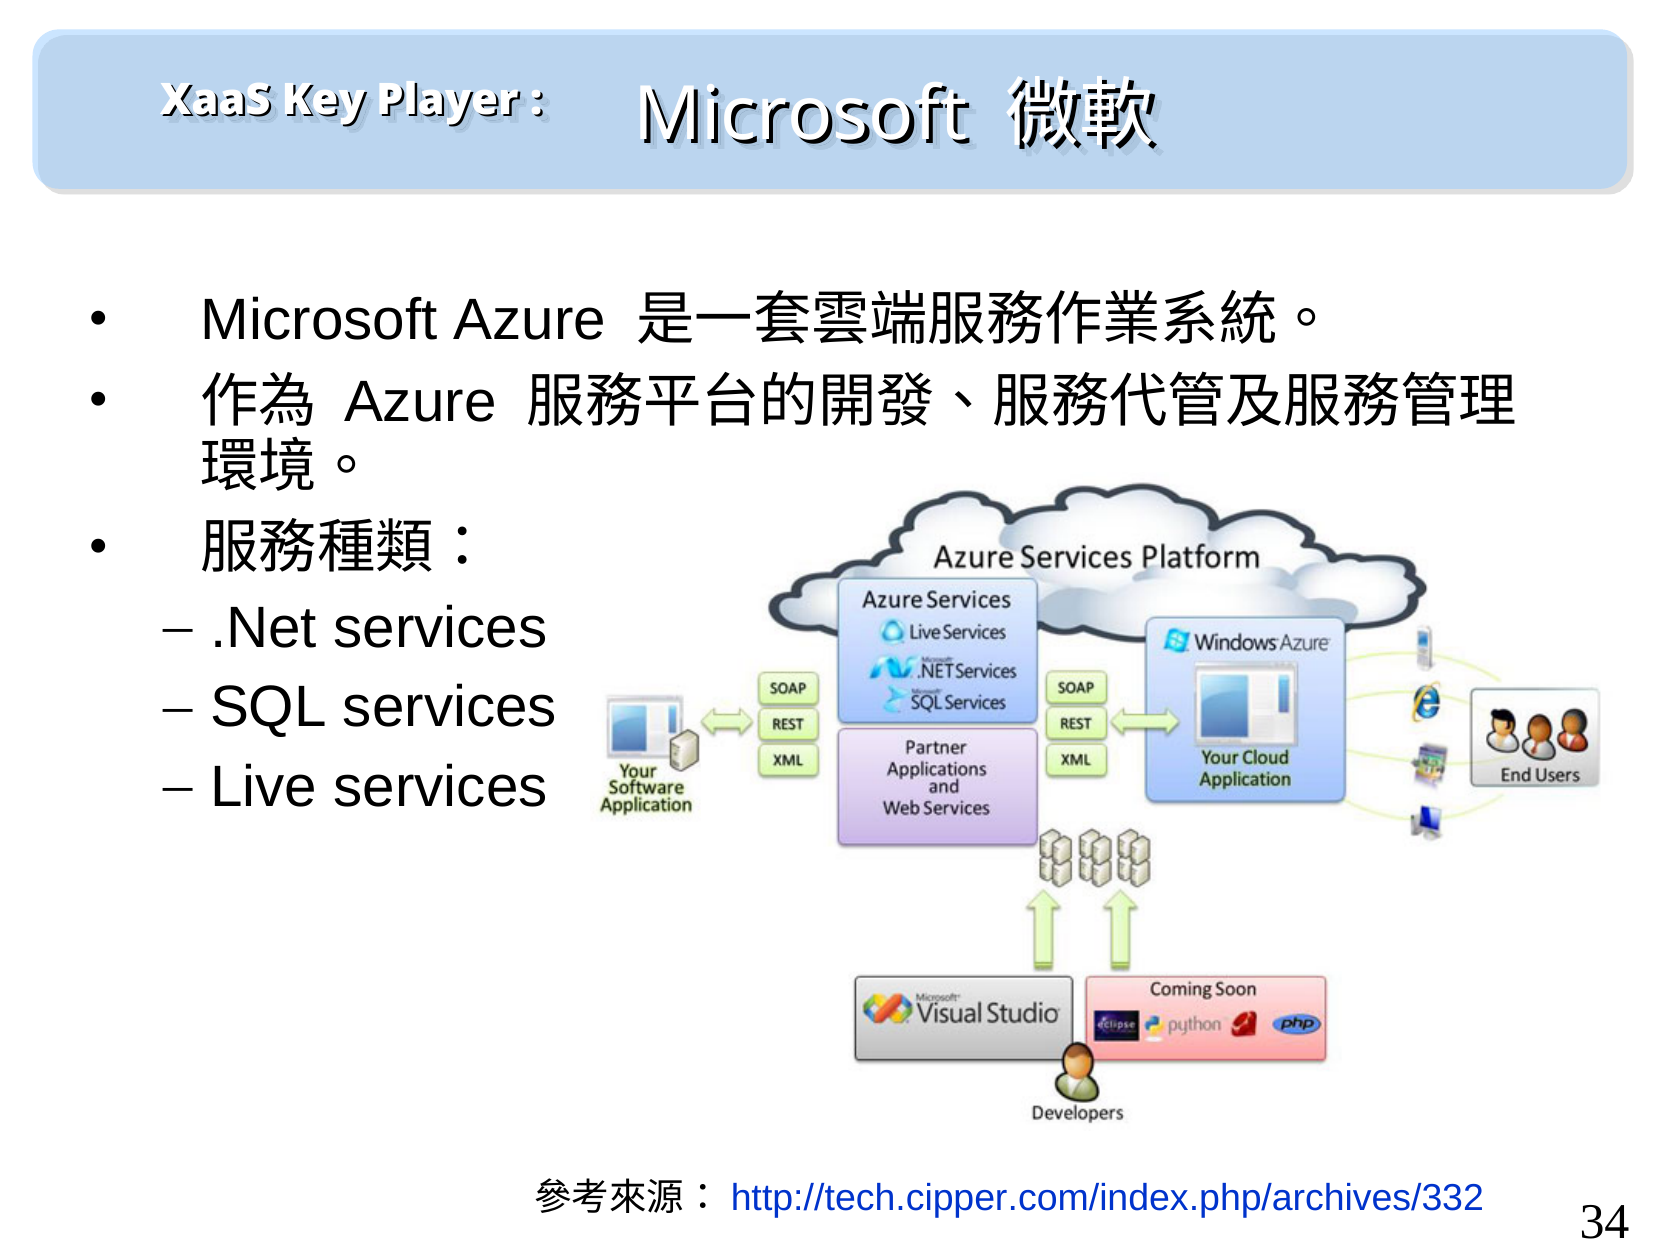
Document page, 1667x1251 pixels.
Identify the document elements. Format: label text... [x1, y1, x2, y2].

text_box XaaS Key Player : Microsoft 微軟 [32, 29, 1628, 189]
list Microsoft Azure 是一套雲端服務作業系統。 作為 Azure 服務平台的開發、服務代管及服務管理環境。 服務種類： .Net services SQL services Live services [88, 283, 1565, 1105]
text_box 參考來源：http://tech.cipper.com/index.php/archives/332 [519, 1165, 1654, 1241]
picture [590, 472, 1616, 1131]
